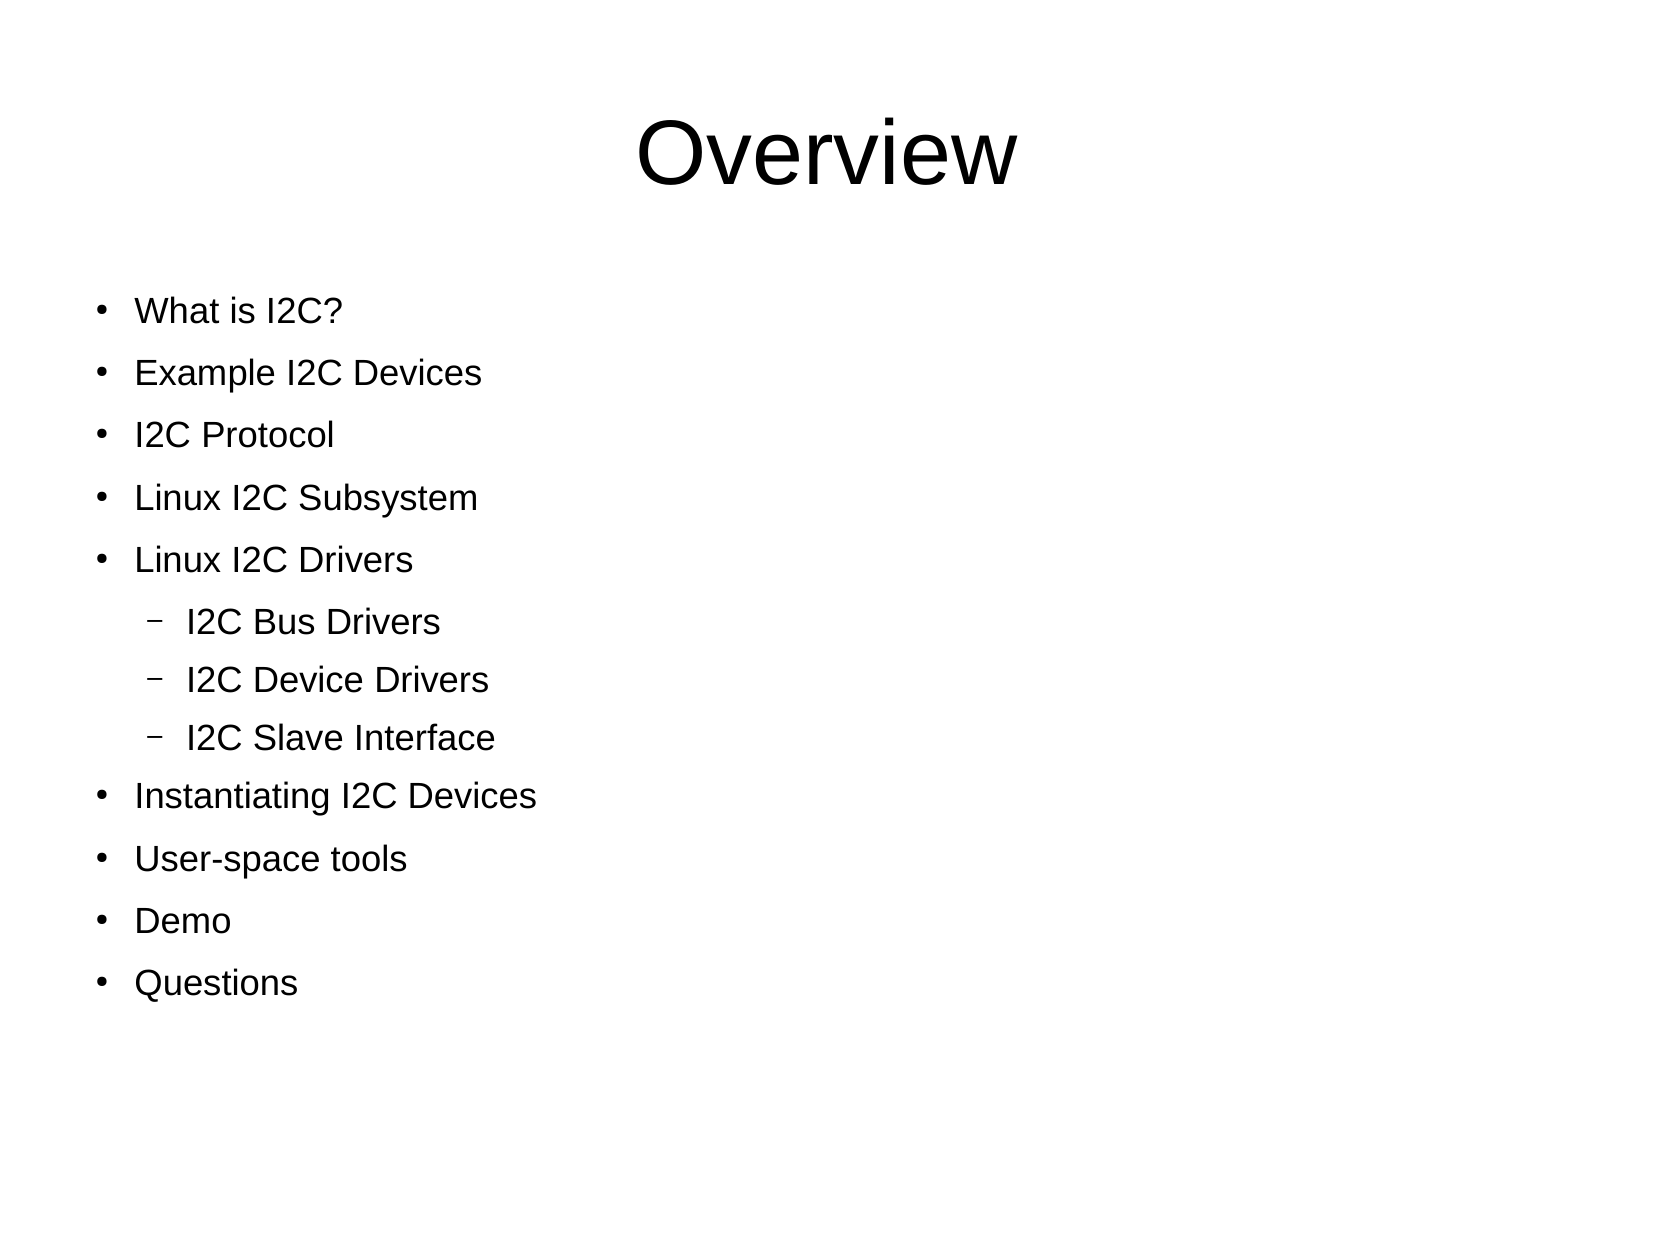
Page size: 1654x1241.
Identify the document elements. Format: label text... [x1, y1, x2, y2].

list What is I2C? Example I2C Devices I2C Protocol Linux I2C Subsystem Linux I2C Drivers I2C Bus Drivers I2C Device Drivers I2C Slave Interface Instantiating I2C Devices User-space tools Demo Questions [82, 290, 1571, 1010]
title Overview [82, 49, 1571, 257]
